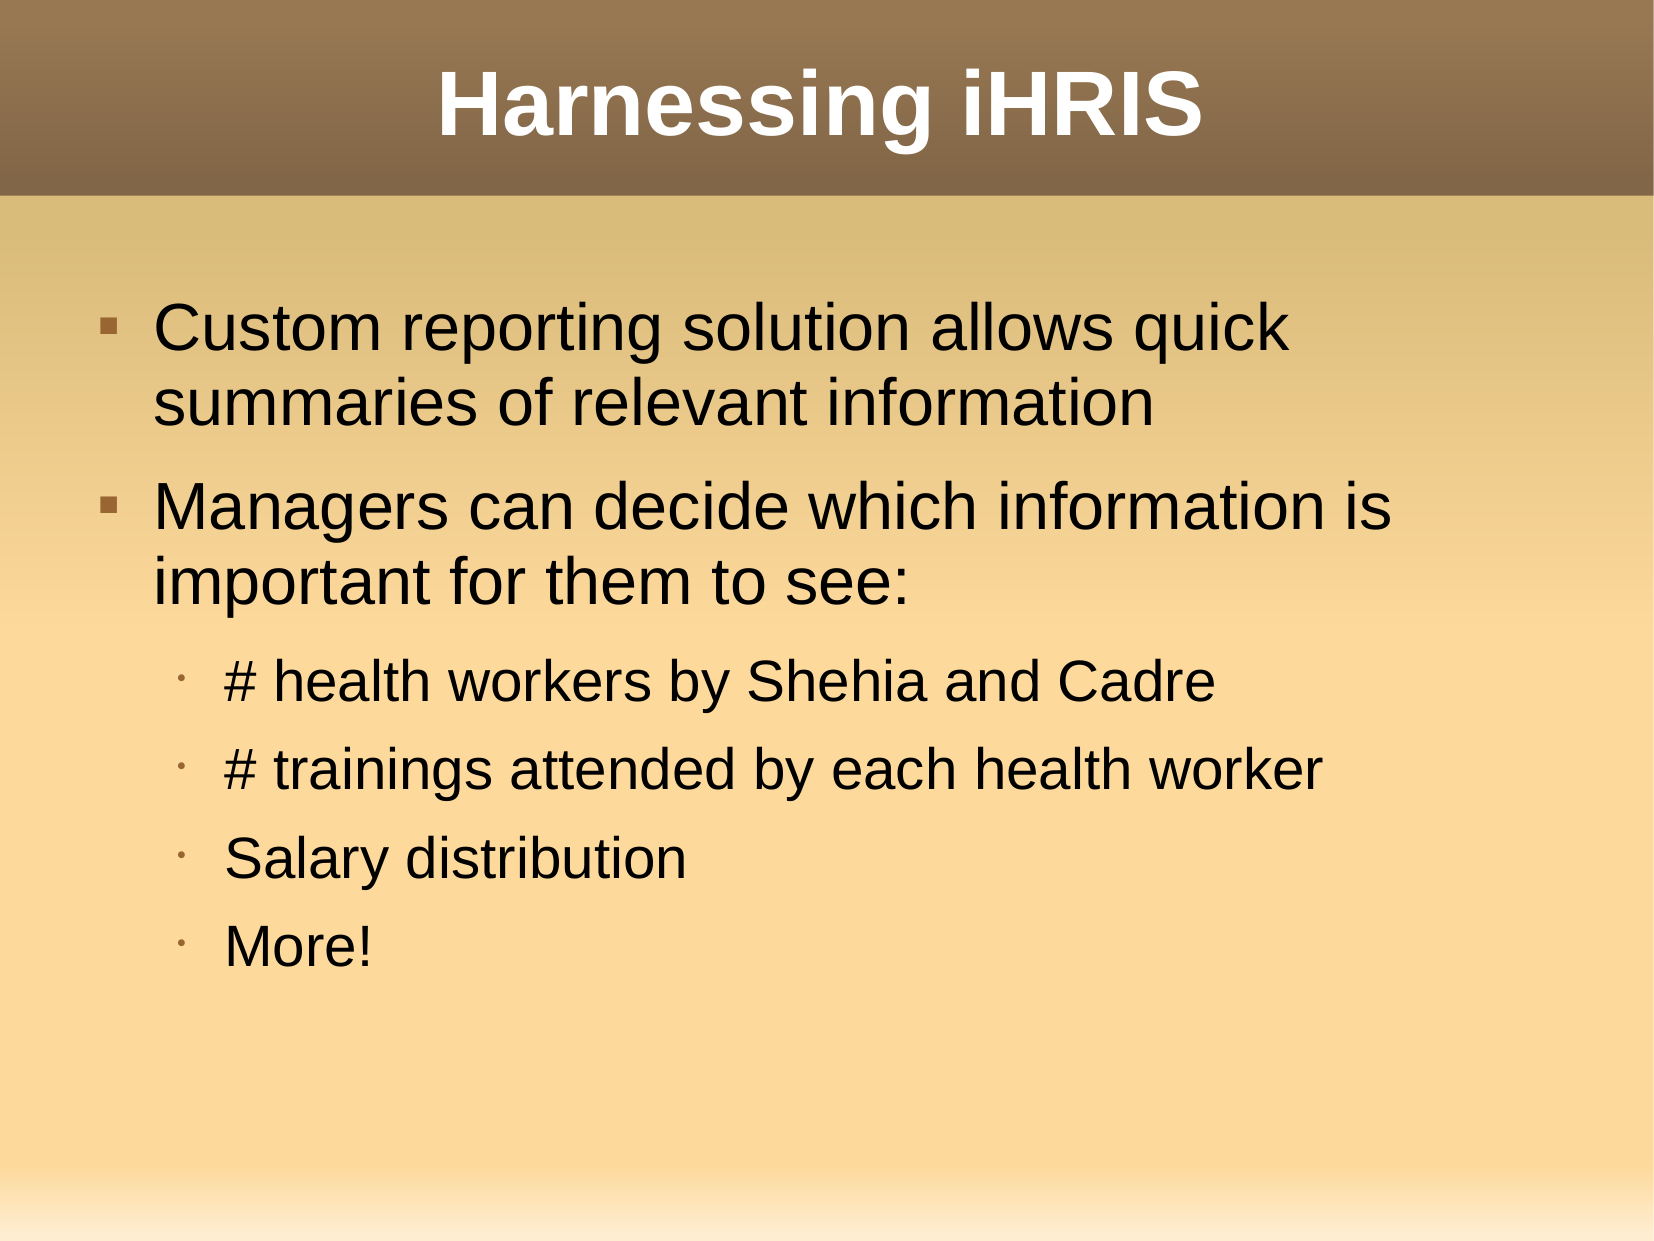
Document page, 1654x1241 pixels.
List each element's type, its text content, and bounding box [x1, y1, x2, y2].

list Custom reporting solution allows quick summaries of relevant information Managers can decide which information is important for them to see: # health workers by Shehia and Cadre # trainings attended by each health worker Salary distribution More! [82, 290, 1571, 1173]
picture [0, 0, 1654, 1241]
title Harnessing iHRIS [76, 7, 1565, 200]
